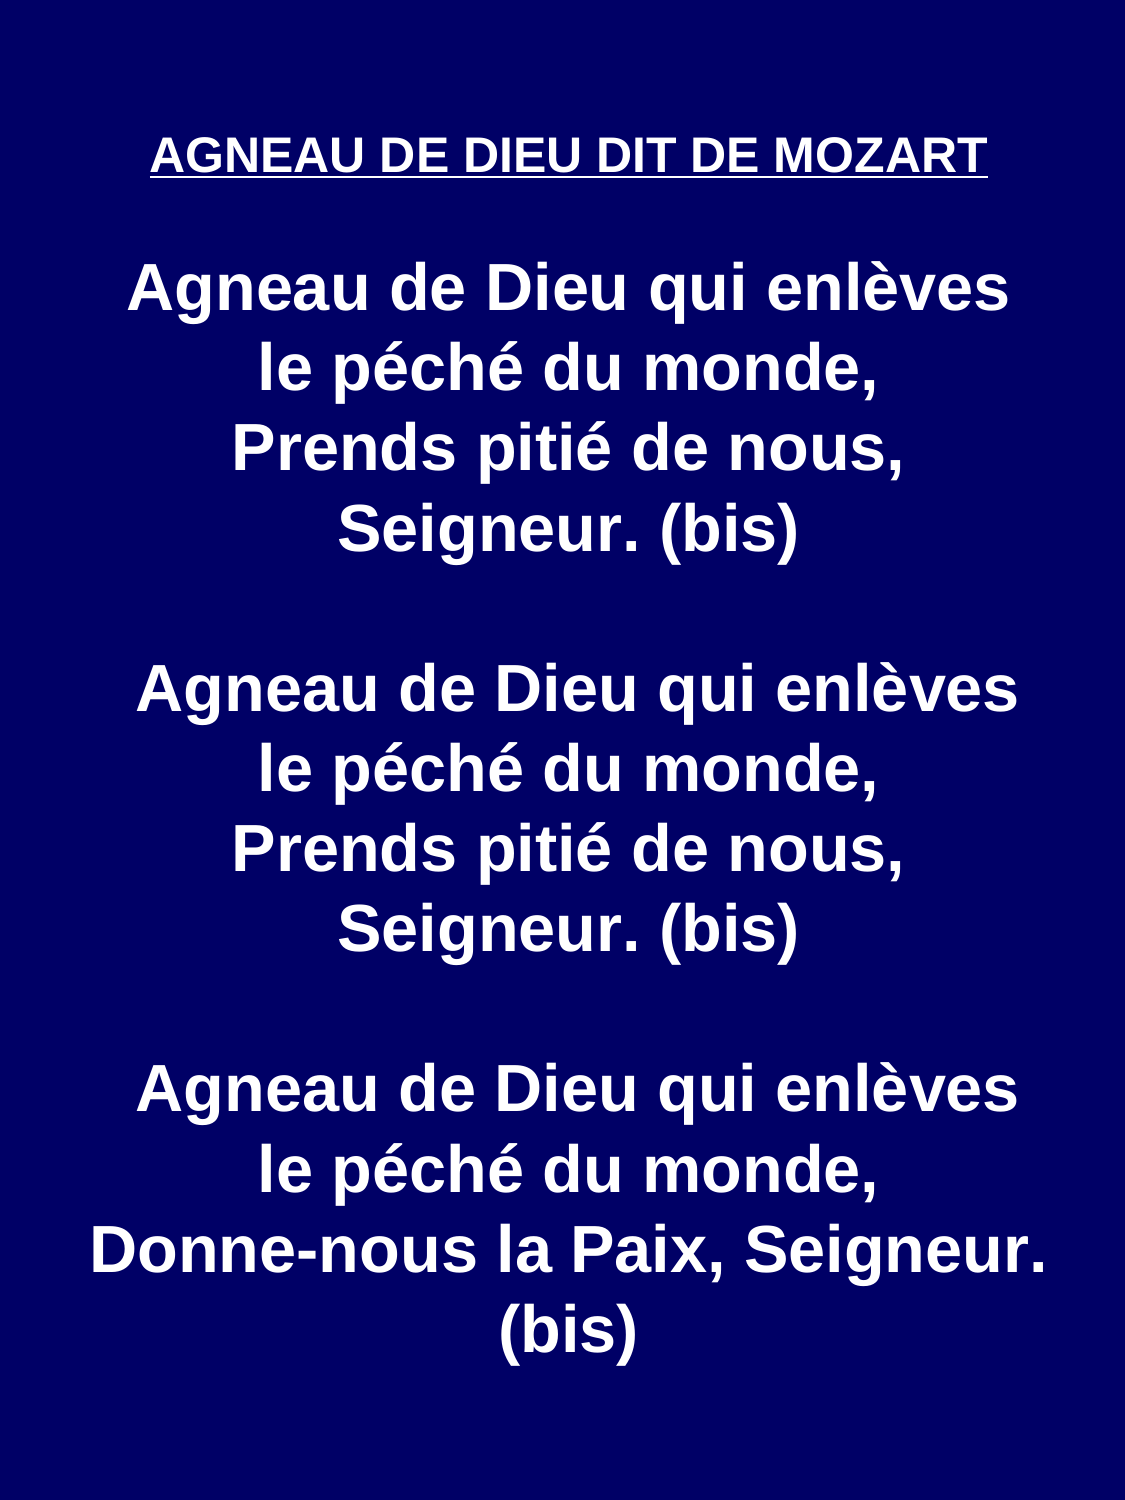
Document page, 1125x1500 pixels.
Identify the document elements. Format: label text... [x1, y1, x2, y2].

text_box AGNEAU DE DIEU DIT DE MOZART Agneau de Dieu qui enlèves le péché du monde, Prends pitié de nous, Seigneur. (bis) Agneau de Dieu qui enlèves le péché du monde, Prends pitié de nous, Seigneur. (bis) Agneau de Dieu qui enlèves le péché du monde, Donne-nous la Paix, Seigneur. (bis) [27, 114, 1111, 1374]
